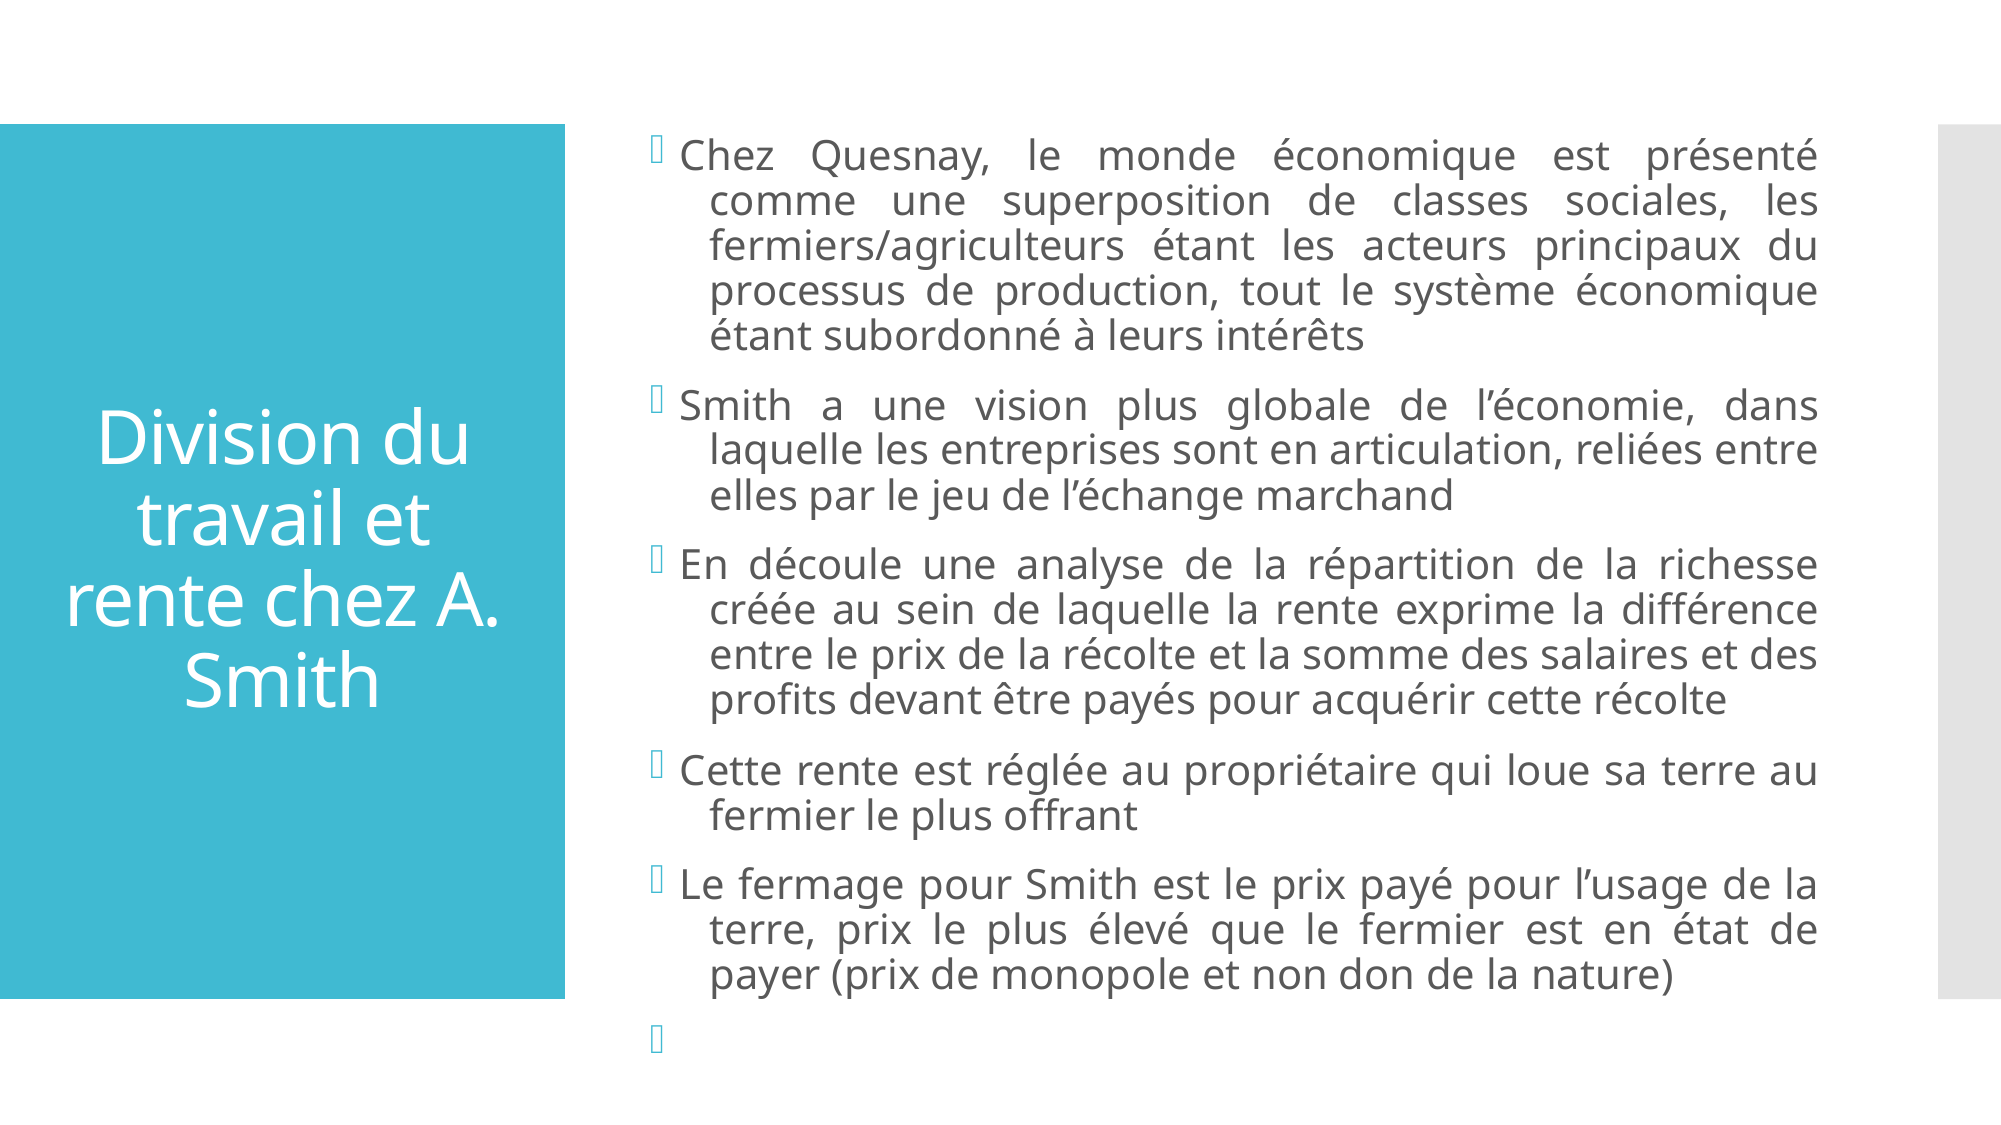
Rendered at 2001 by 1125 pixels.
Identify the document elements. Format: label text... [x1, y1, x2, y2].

title Division du travail et rente chez A. Smith [41, 184, 526, 940]
list Chez Quesnay, le monde économique est présenté comme une superposition de classes sociales, les fermiers/agriculteurs étant les acteurs principaux du processus de production, tout le système économique étant subordonné à leurs intérêts Smith a une vision plus globale de l’économie, dans laquelle les entreprises sont en articulation, reliées entre elles par le jeu de l’échange marchand En découle une analyse de la répartition de la richesse créée au sein de laquelle la rente exprime la différence entre le prix de la récolte et la somme des salaires et des profits devant être payés pour acquérir cette récolte Cette rente est réglée au propriétaire qui loue sa terre au fermier le plus offrant Le fermage pour Smith est le prix payé pour l’usage de la terre, prix le plus élevé que le fermier est en état de payer (prix de monopole et non don de la nature) [634, 126, 1835, 982]
